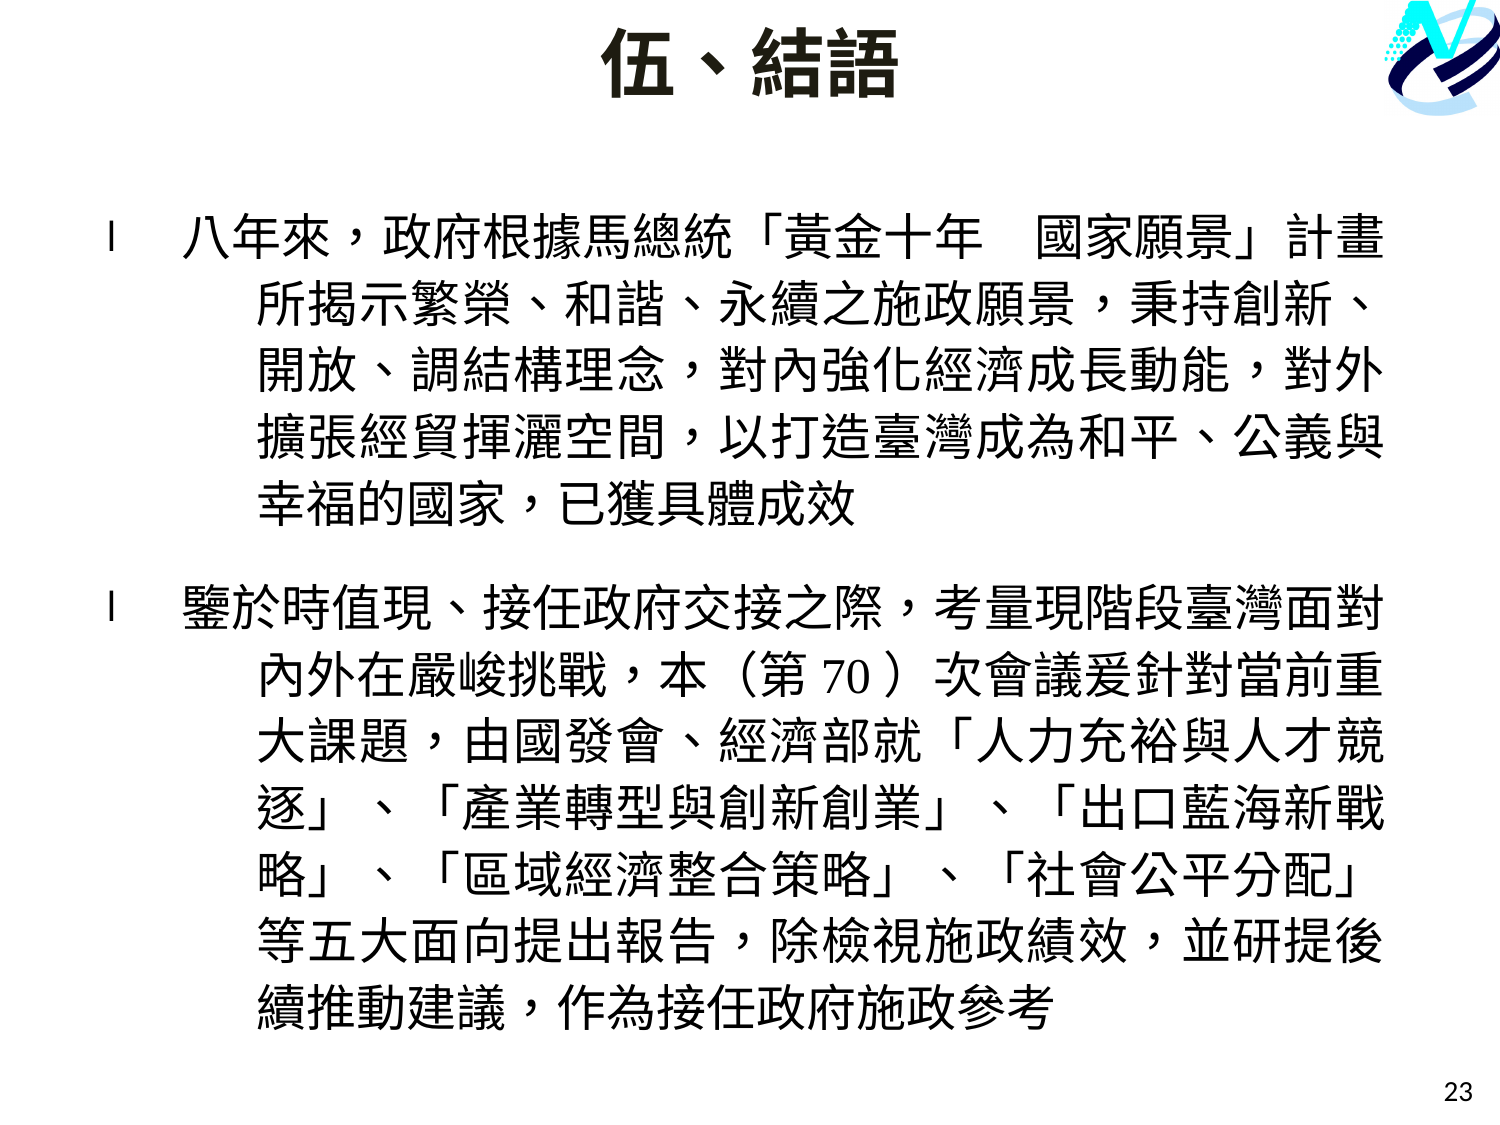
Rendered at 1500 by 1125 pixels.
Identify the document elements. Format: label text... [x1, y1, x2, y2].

text_box 伍、結語 [0, 0, 1500, 125]
text_box 八年來，政府根據馬總統「黃金十年 國家願景」計畫所揭示繁榮、和諧、永續之施政願景，秉持創新、開放、調結構理念，對內強化經濟成長動能，對外擴張經貿揮灑空間，以打造臺灣成為和平、公義與幸福的國家，已獲具體成效 鑒於時值現、接任政府交接之際，考量現階段臺灣面對內外在嚴峻挑戰，本（第70）次會議爰針對當前重大課題，由國發會、經濟部就「人力充裕與人才競逐」、「產業轉型與創新創業」、「出口藍海新戰略」、「區域經濟整合策略」、「社會公平分配」等五大面向提出報告，除檢視施政績效，並研提後續推動建議，作為接任政府施政參考 [91, 191, 1400, 1048]
